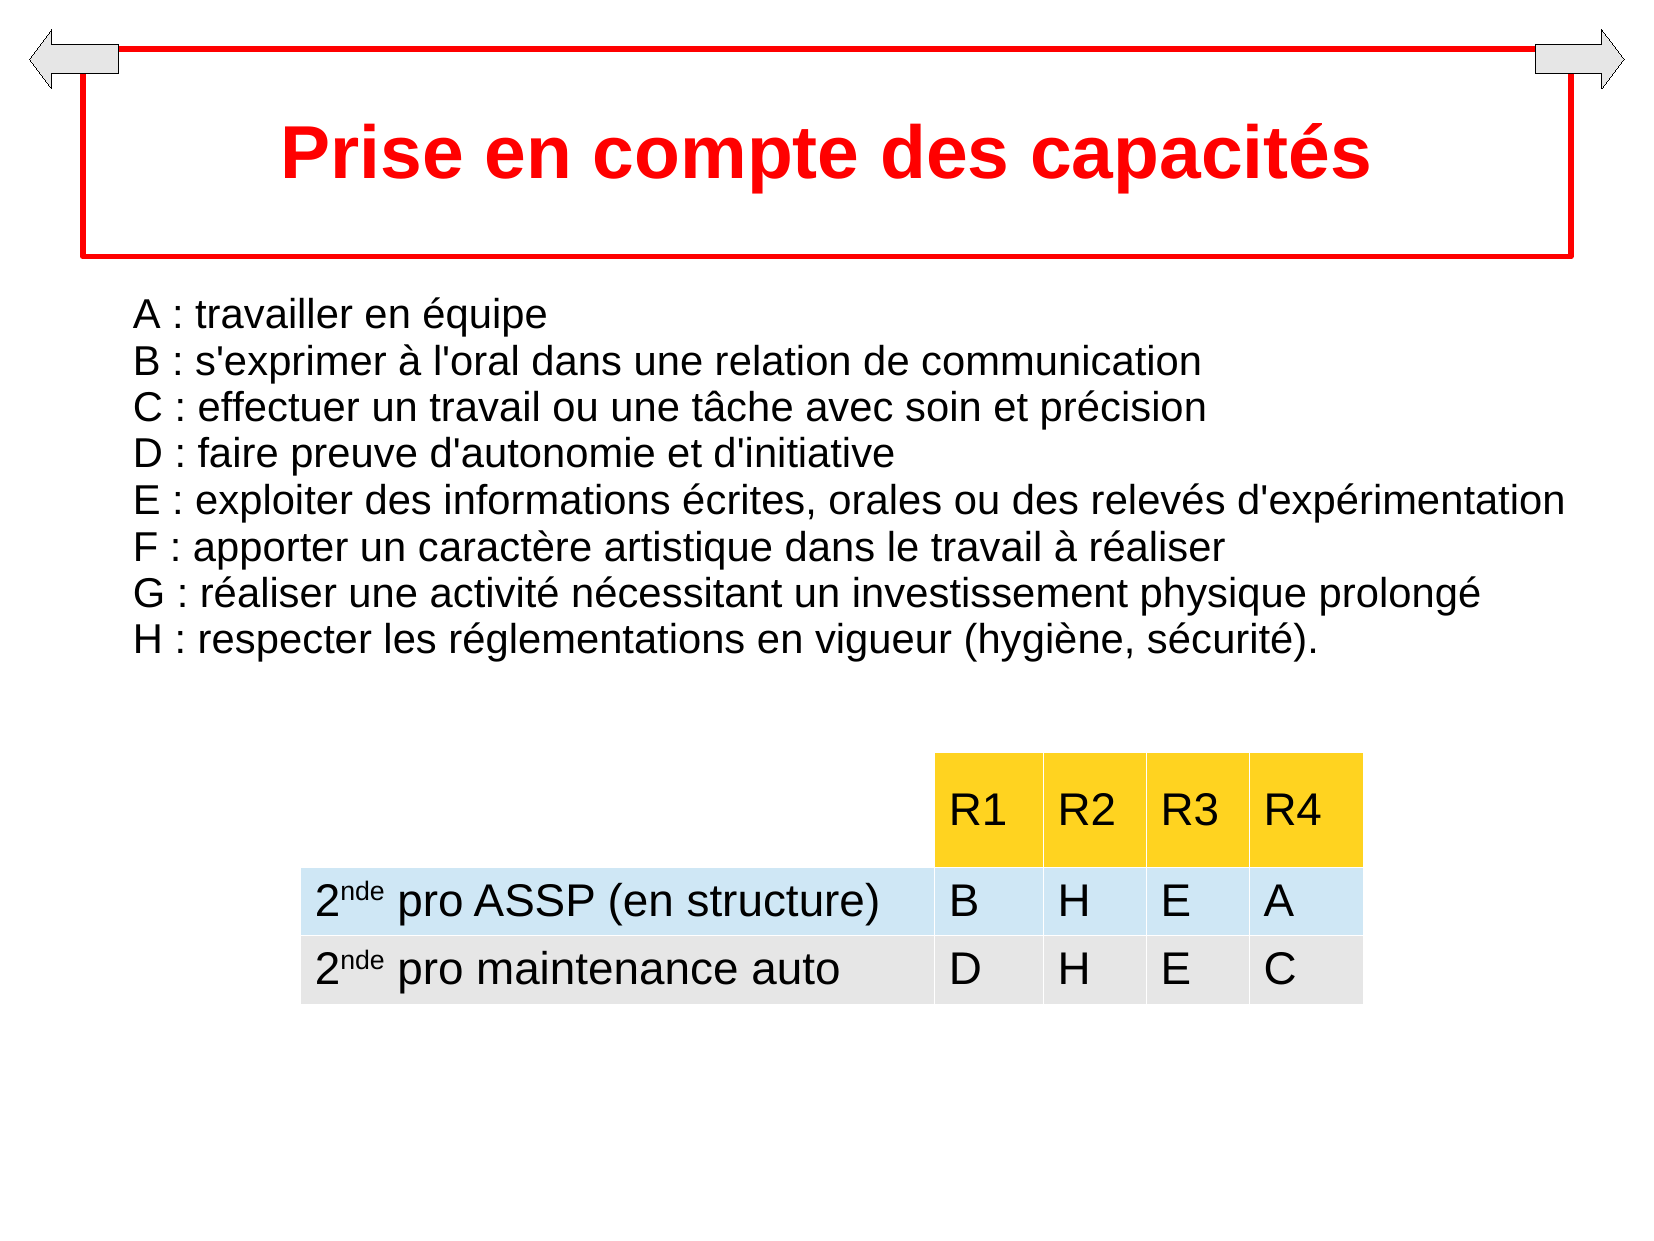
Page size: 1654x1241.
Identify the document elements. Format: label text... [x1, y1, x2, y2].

text_box [1535, 29, 1625, 89]
table_cell C [1250, 936, 1363, 1004]
text_box A : travailler en équipe B : s'exprimer à l'oral dans une relation de communication C : effectuer un travail ou une tâche avec soin et précision D : faire preuve d'autonomie et d'initiative E : exploiter des informations écrites, orales ou des relevés d'expérimentation F : apporter un caractère artistique dans le travail à réaliser G : réaliser une activité nécessitant un investissement physique prolongé H : respecter les réglementations en vigueur (hygiène, sécurité). [118, 283, 1583, 673]
table_cell 2nde pro maintenance auto [301, 936, 934, 1004]
table_cell E [1147, 936, 1249, 1004]
table_header [301, 753, 934, 867]
table_header R4 [1250, 753, 1363, 867]
table_header R2 [1044, 753, 1146, 867]
table_cell H [1044, 936, 1146, 1004]
table_cell E [1147, 868, 1249, 935]
table_cell 2nde pro ASSP (en structure) [301, 868, 934, 935]
table_cell H [1044, 868, 1146, 935]
table_cell B [935, 868, 1043, 935]
title Prise en compte des capacités [82, 49, 1571, 257]
table_cell A [1250, 868, 1363, 935]
table_cell D [935, 936, 1043, 1004]
text_box [29, 29, 119, 89]
table_header R3 [1147, 753, 1249, 867]
table_header R1 [935, 753, 1043, 867]
